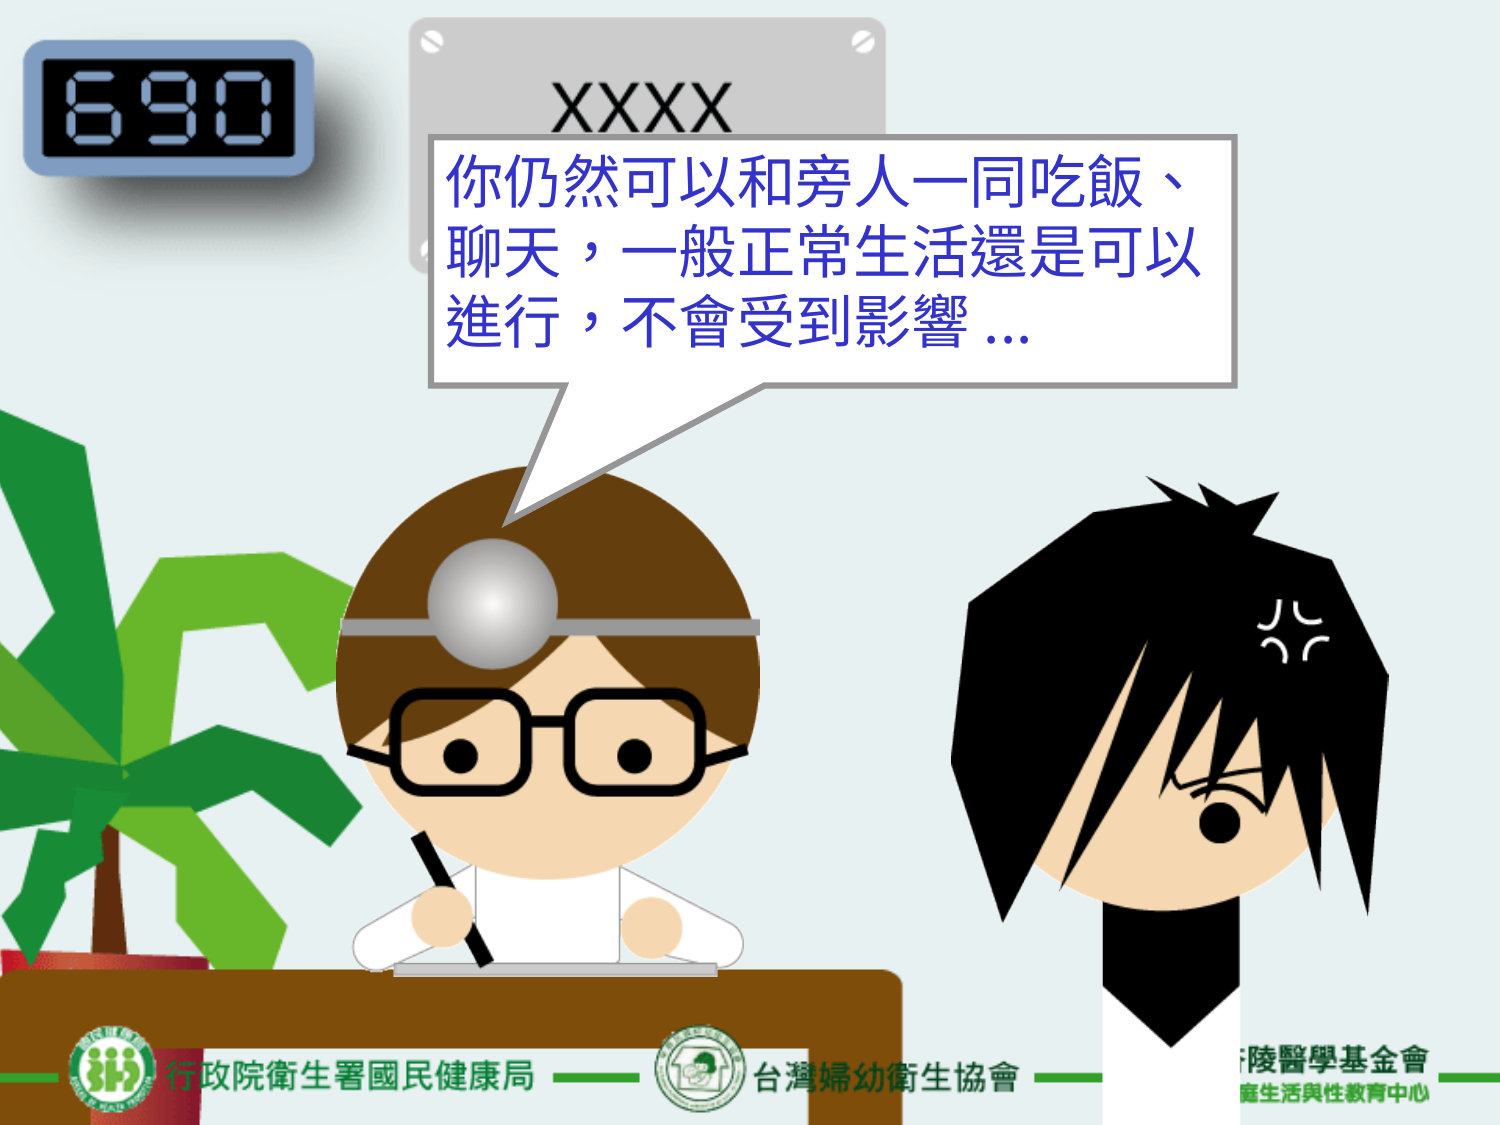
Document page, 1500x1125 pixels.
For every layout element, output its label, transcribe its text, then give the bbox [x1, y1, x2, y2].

picture [0, 0, 1500, 1125]
text_box 你仍然可以和旁人一同吃飯、聊天，一般正常生活還是可以進行，不會受到影響... [430, 137, 1235, 522]
